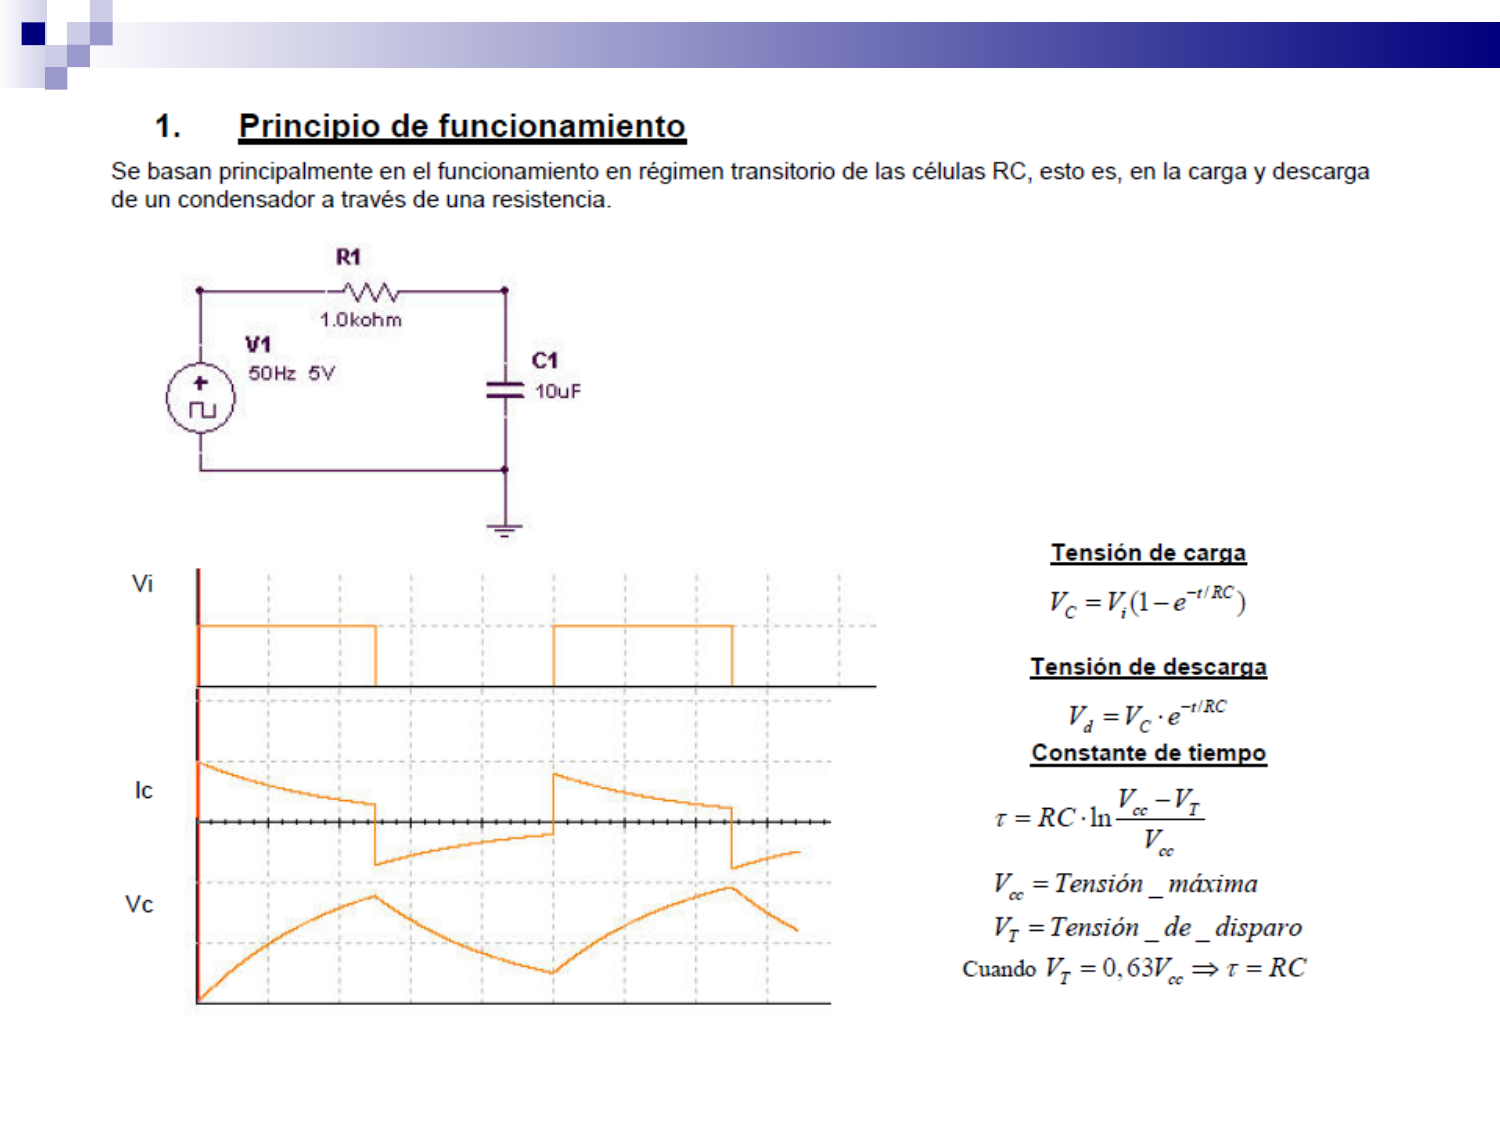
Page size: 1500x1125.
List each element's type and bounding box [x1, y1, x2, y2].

picture [99, 106, 1401, 1019]
